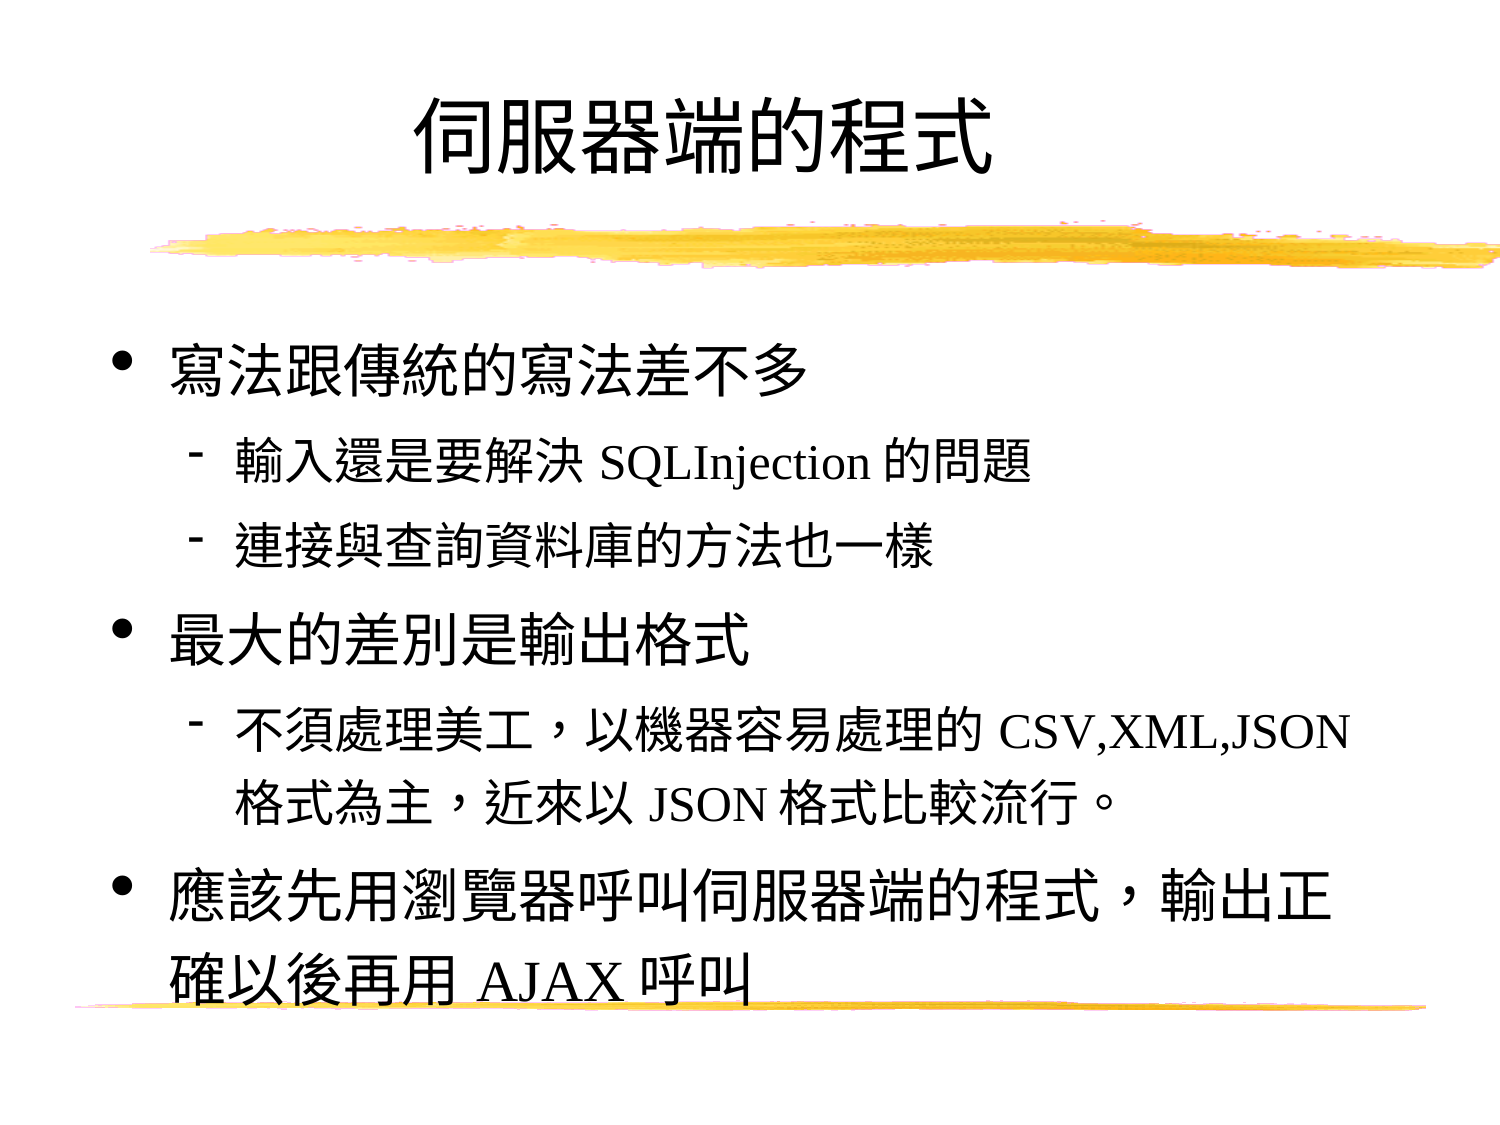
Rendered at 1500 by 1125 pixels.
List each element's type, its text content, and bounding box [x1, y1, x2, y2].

picture [150, 215, 1500, 279]
picture [75, 999, 112, 1013]
picture [1388, 999, 1426, 1013]
title 伺服器端的程式 [66, 37, 1342, 225]
list 寫法跟傳統的寫法差不多 輸入還是要解決SQLInjection的問題 連接與查詢資料庫的方法也一樣 最大的差別是輸出格式 不須處理美工，以機器容易處理的CSV,XML,JSON格式為主，近來以JSON格式比較流行。 應該先用瀏覽器呼叫伺服器端的程式，輸出正確以後再用AJAX呼叫 [112, 324, 1388, 1068]
